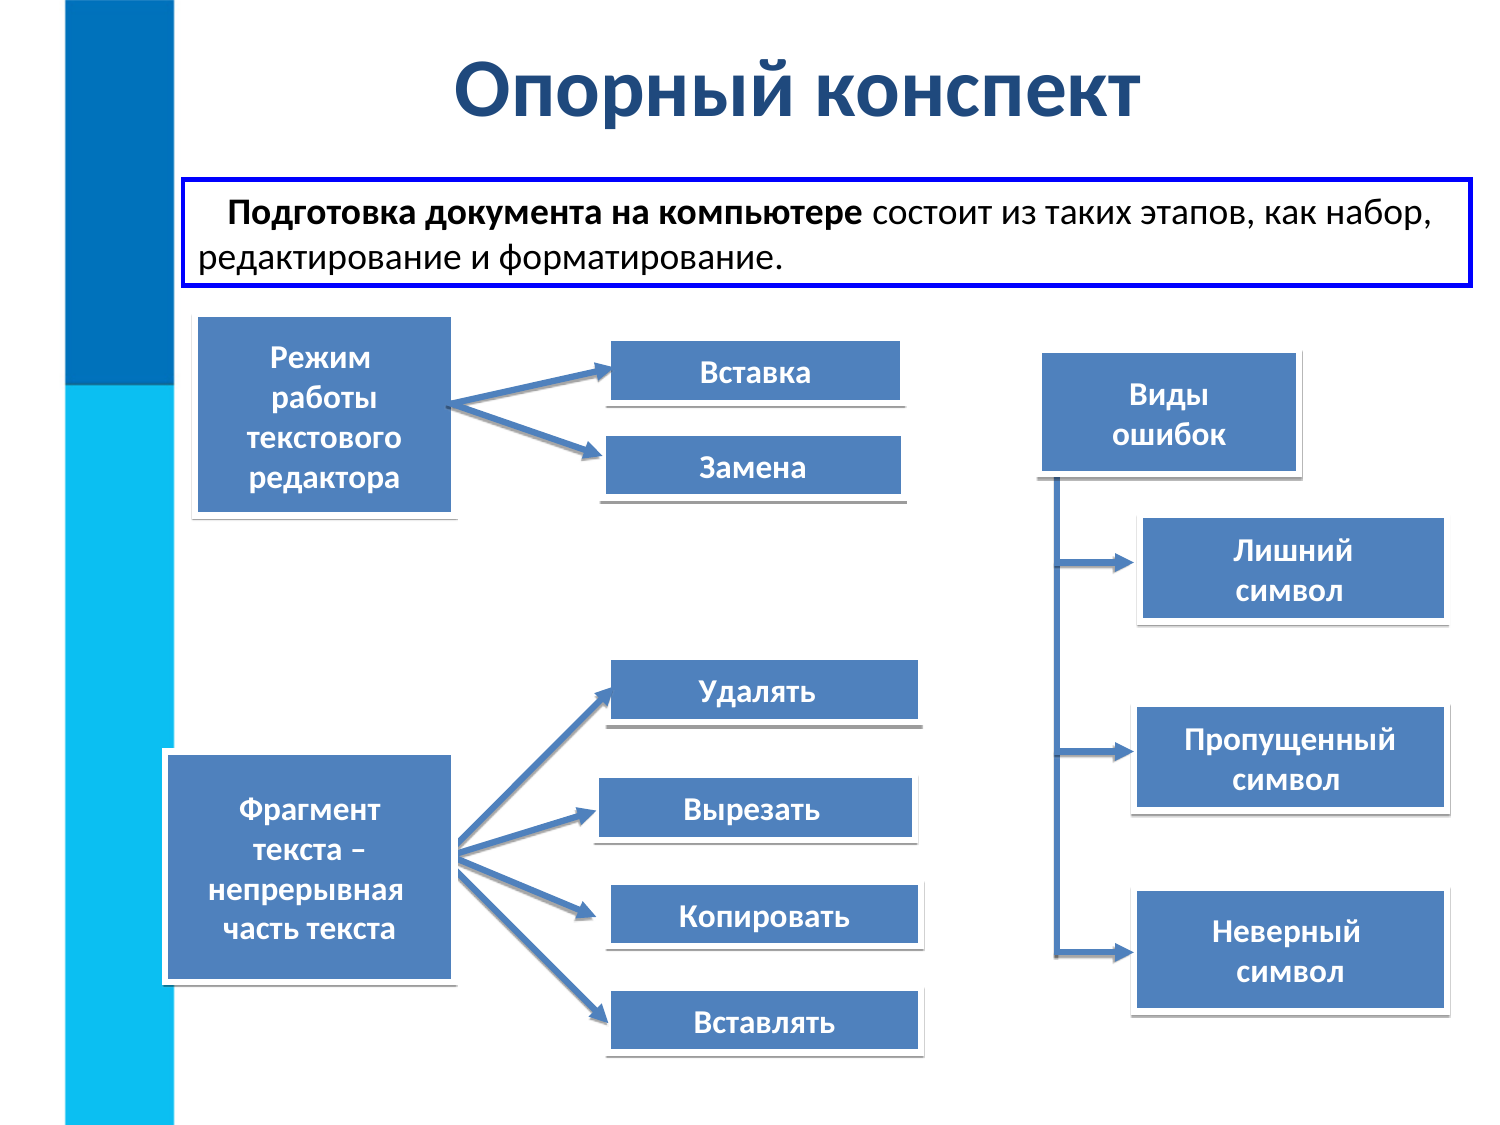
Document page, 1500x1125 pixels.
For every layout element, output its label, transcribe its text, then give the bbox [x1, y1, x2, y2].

text_box Копировать [608, 881, 922, 947]
text_box Вставлять [608, 987, 922, 1053]
text_box Замена [602, 432, 904, 498]
text_box Опорный конспект [171, 30, 1425, 135]
text_box Подготовка документа на компьютере состоит из таких этапов, как набор, редактирование и форматирование. [183, 179, 1471, 286]
text_box Виды ошибок [1039, 349, 1300, 474]
text_box Вставка [608, 338, 904, 403]
picture [0, 0, 1500, 1125]
text_box Режим работы текстового редактора [194, 314, 455, 516]
text_box Вырезать [596, 774, 916, 840]
text_box Удалять [608, 657, 922, 722]
text_box Лишний символ [1139, 515, 1448, 622]
text_box Неверный символ [1134, 887, 1447, 1012]
text_box Пропущенный символ [1133, 704, 1447, 811]
text_box Фрагмент текста – непрерывная часть текста [165, 751, 455, 982]
